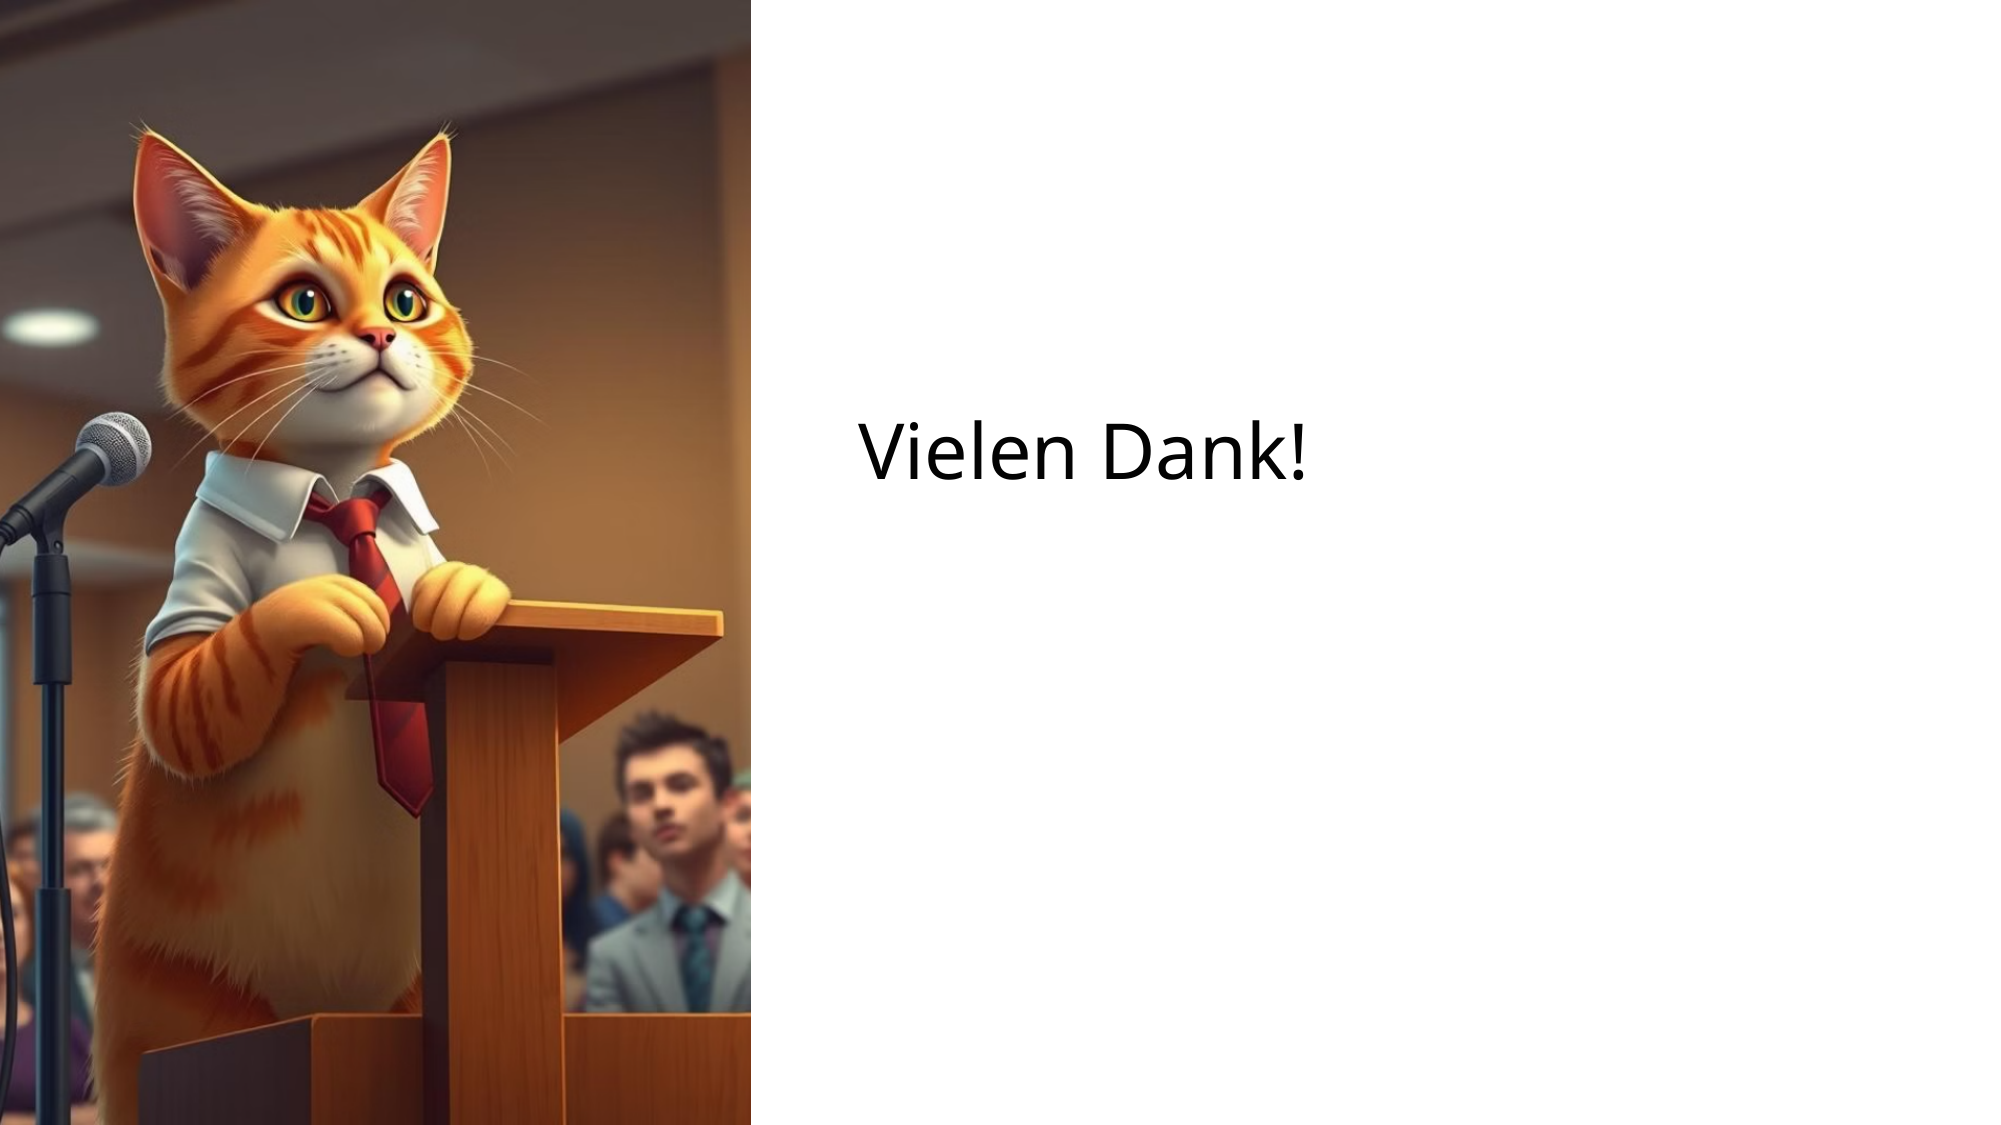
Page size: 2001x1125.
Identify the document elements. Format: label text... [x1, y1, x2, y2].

text_box Vielen Dank! [858, 399, 1634, 496]
picture [0, 0, 751, 1125]
